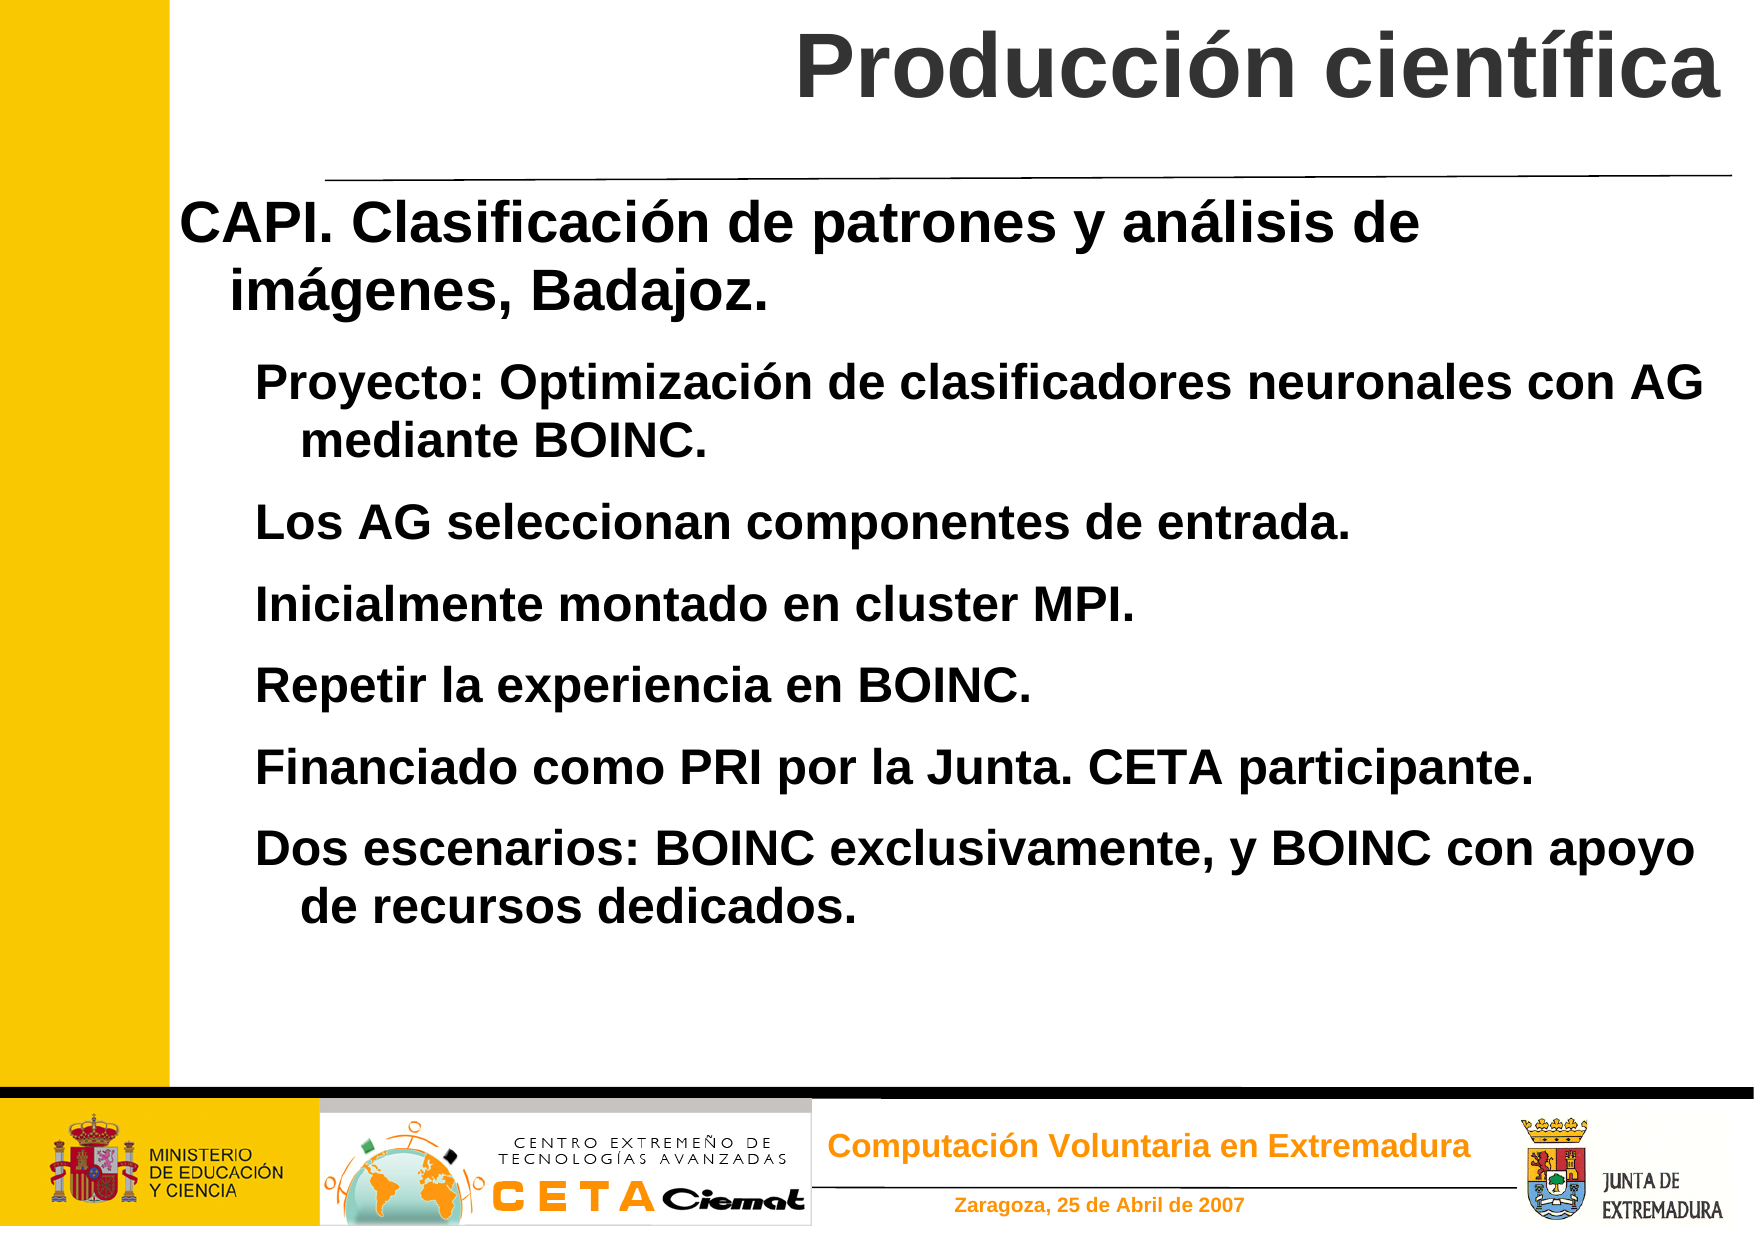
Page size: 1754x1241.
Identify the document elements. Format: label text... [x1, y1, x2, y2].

list CAPI. Clasificación de patrones y análisis de imágenes, Badajoz. Proyecto: Optimización de clasificadores neuronales con AG mediante BOINC. Los AG seleccionan componentes de entrada. Inicialmente montado en cluster MPI. Repetir la experiencia en BOINC. Financiado como PRI por la Junta. CETA participante. Dos escenarios: BOINC exclusivamente, y BOINC con apoyo de recursos dedicados. [162, 187, 1721, 1090]
picture [0, 1098, 812, 1226]
title Producción científica [146, 6, 1722, 121]
picture [1517, 1109, 1732, 1227]
